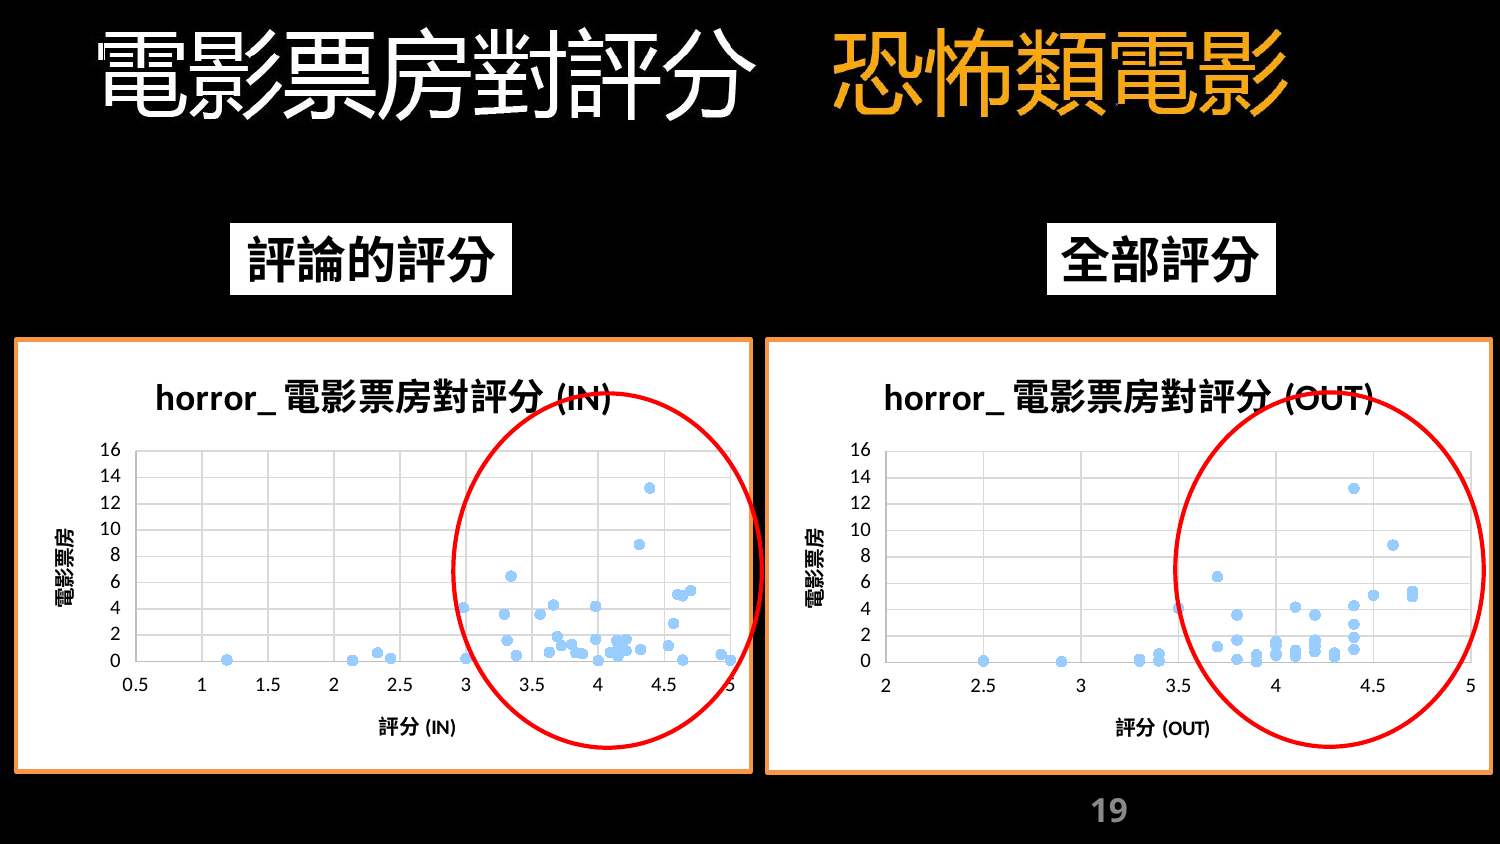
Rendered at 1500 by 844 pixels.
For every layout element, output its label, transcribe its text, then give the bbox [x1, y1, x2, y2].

picture [822, 22, 1294, 125]
picture [91, 20, 762, 127]
chart [14, 337, 753, 774]
text_box 全部評分 [1045, 221, 1278, 297]
text_box 評論的評分 [228, 221, 514, 297]
chart [456, 396, 753, 745]
text_box 19 [1074, 782, 1426, 827]
chart [764, 337, 1494, 775]
